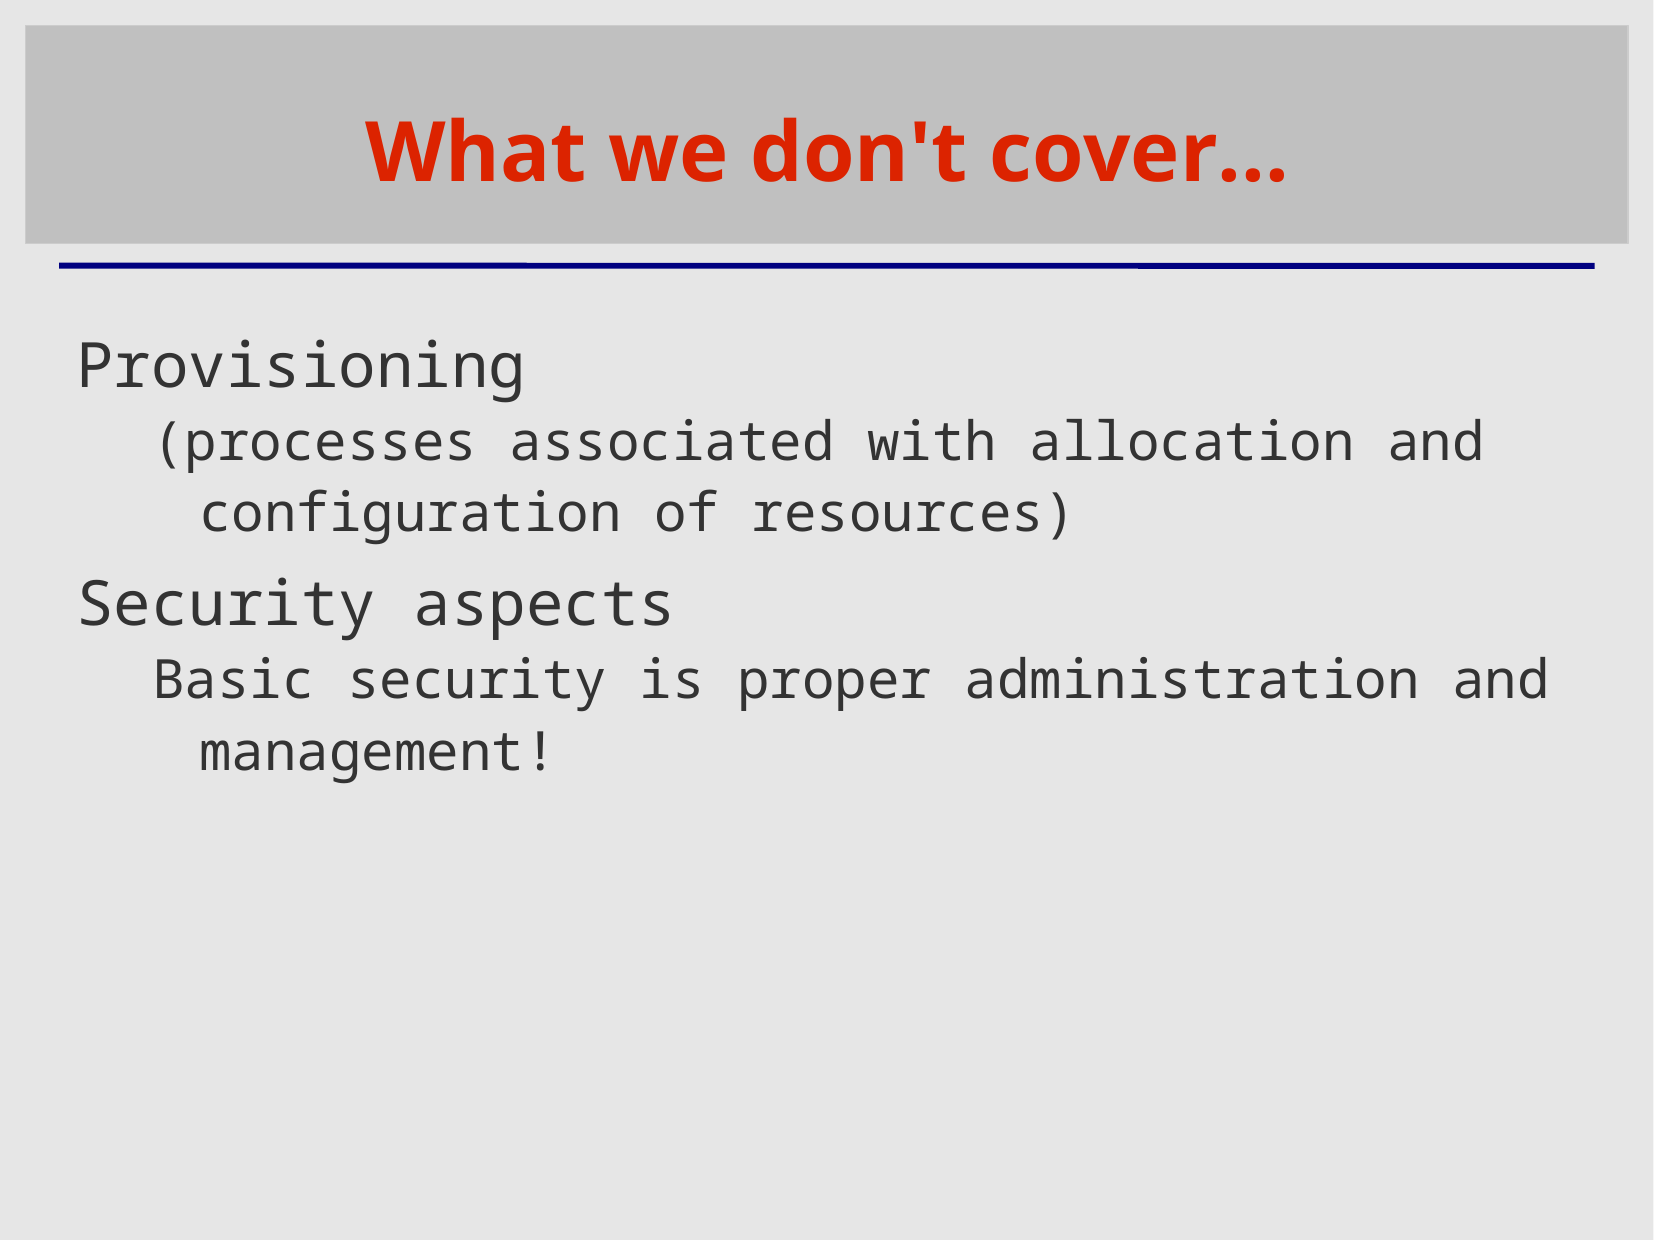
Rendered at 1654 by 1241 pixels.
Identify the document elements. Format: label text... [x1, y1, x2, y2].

title What we don't cover... [121, 46, 1534, 254]
list Provisioning (processes associated with allocation and configuration of resources)‏ Security aspects Basic security is proper administration and management! [59, 322, 1595, 1132]
